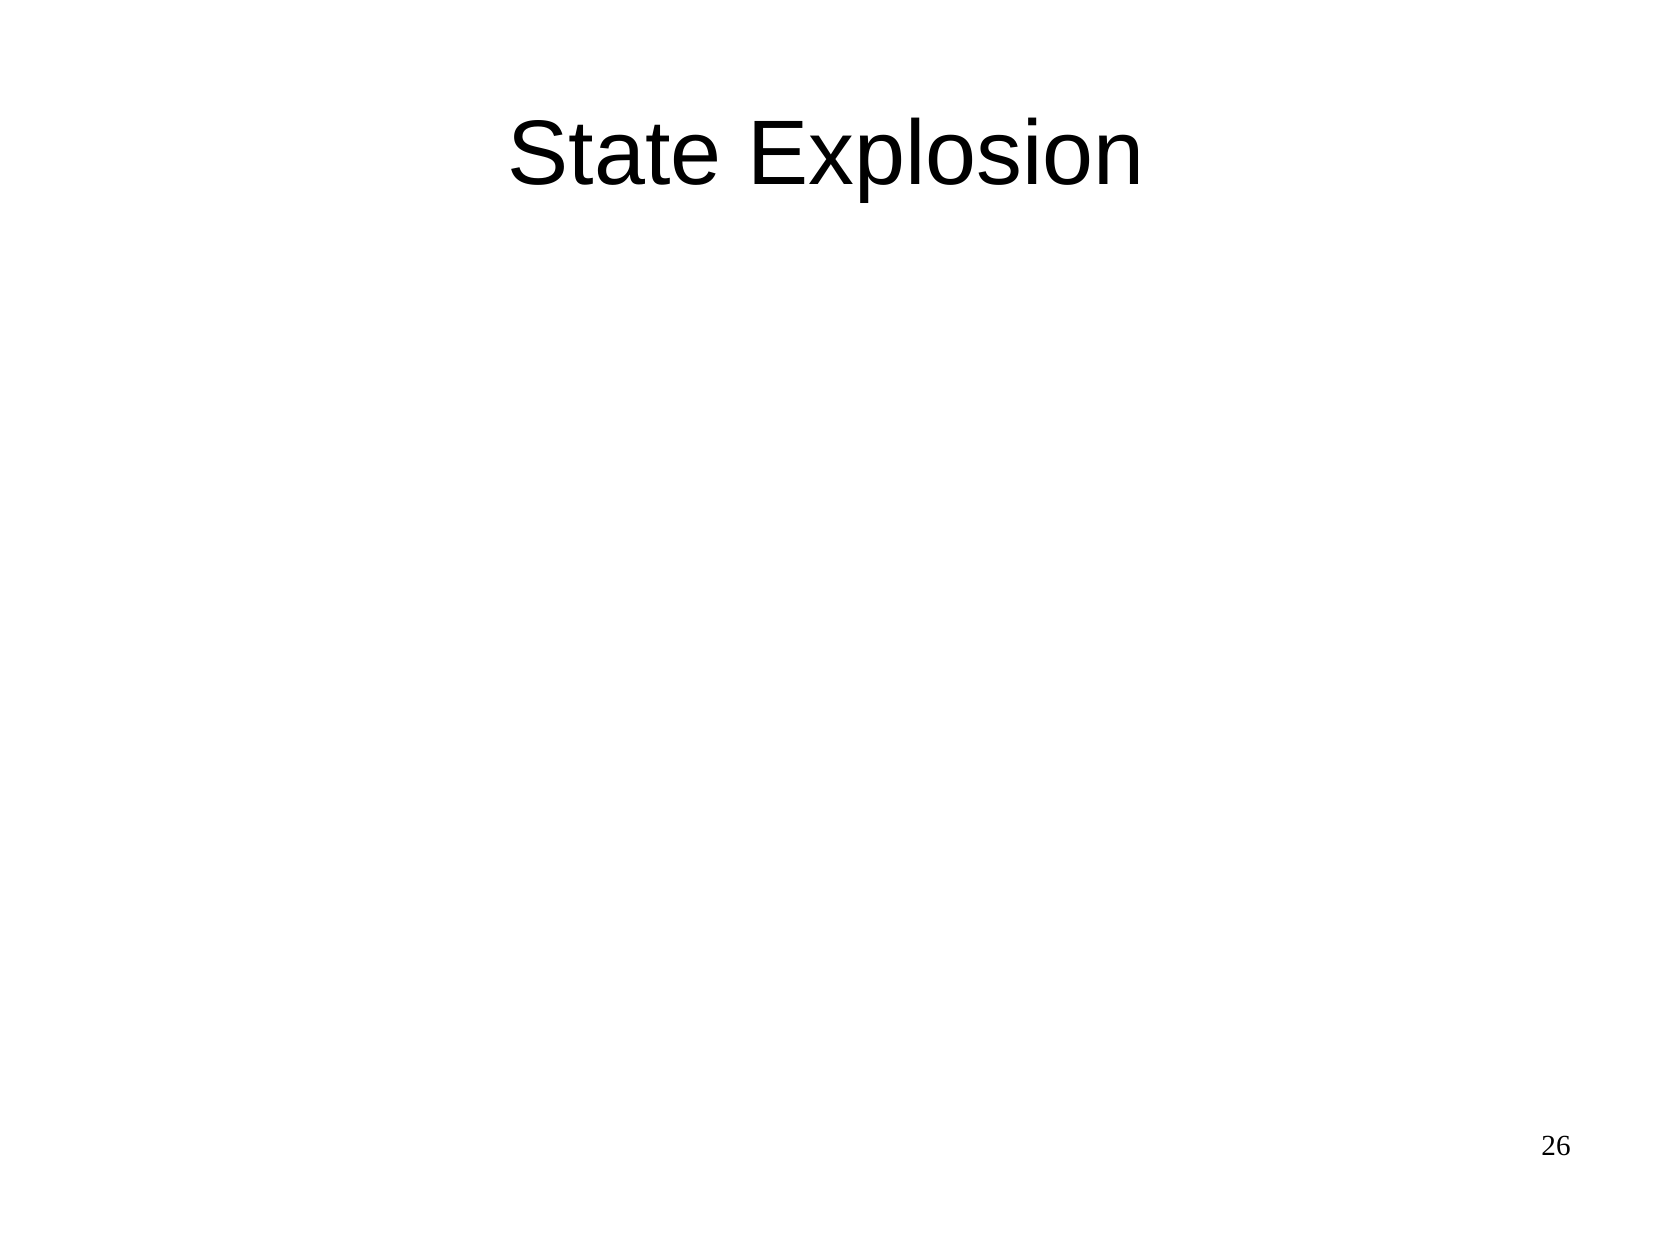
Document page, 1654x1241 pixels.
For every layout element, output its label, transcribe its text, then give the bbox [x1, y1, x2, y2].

title State Explosion [82, 49, 1571, 257]
